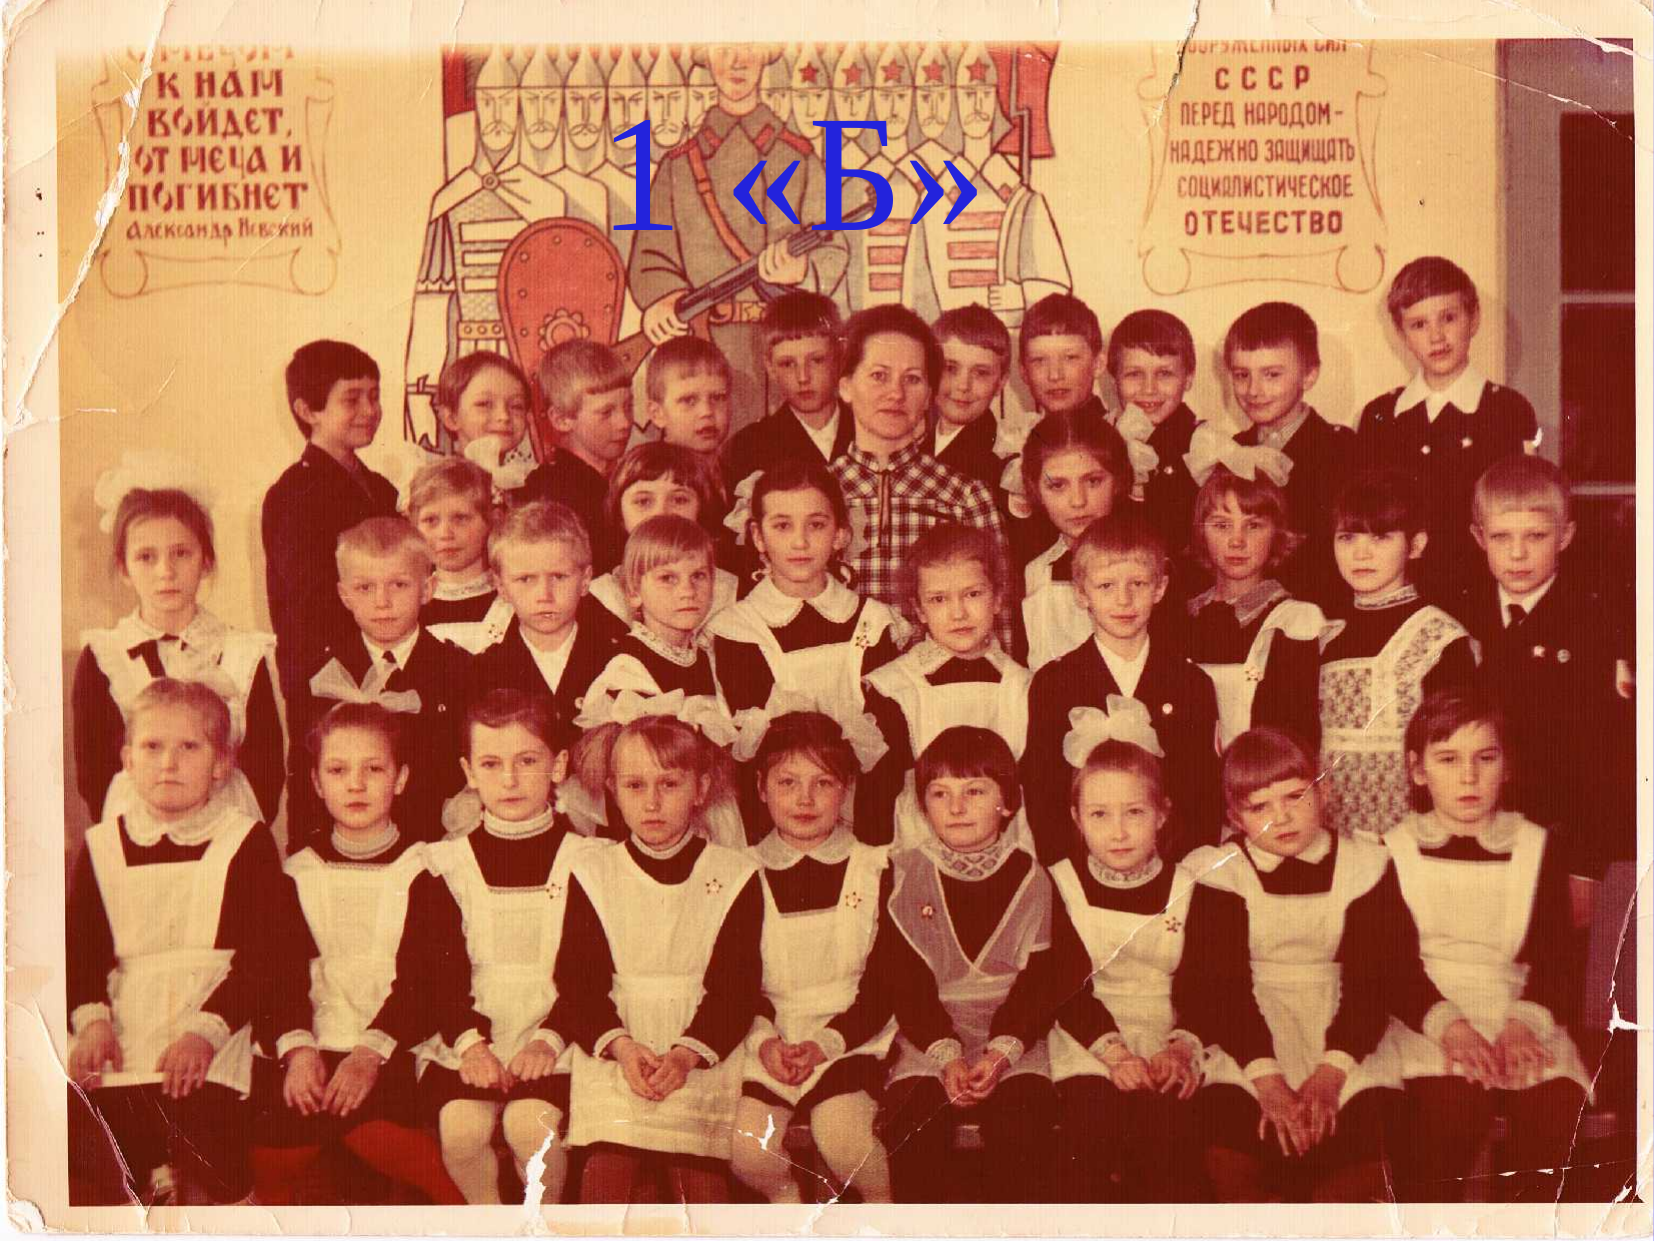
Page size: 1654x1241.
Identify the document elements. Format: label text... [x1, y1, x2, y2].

text_box 1 «Б» [583, 63, 1004, 249]
picture [0, 0, 1654, 1241]
